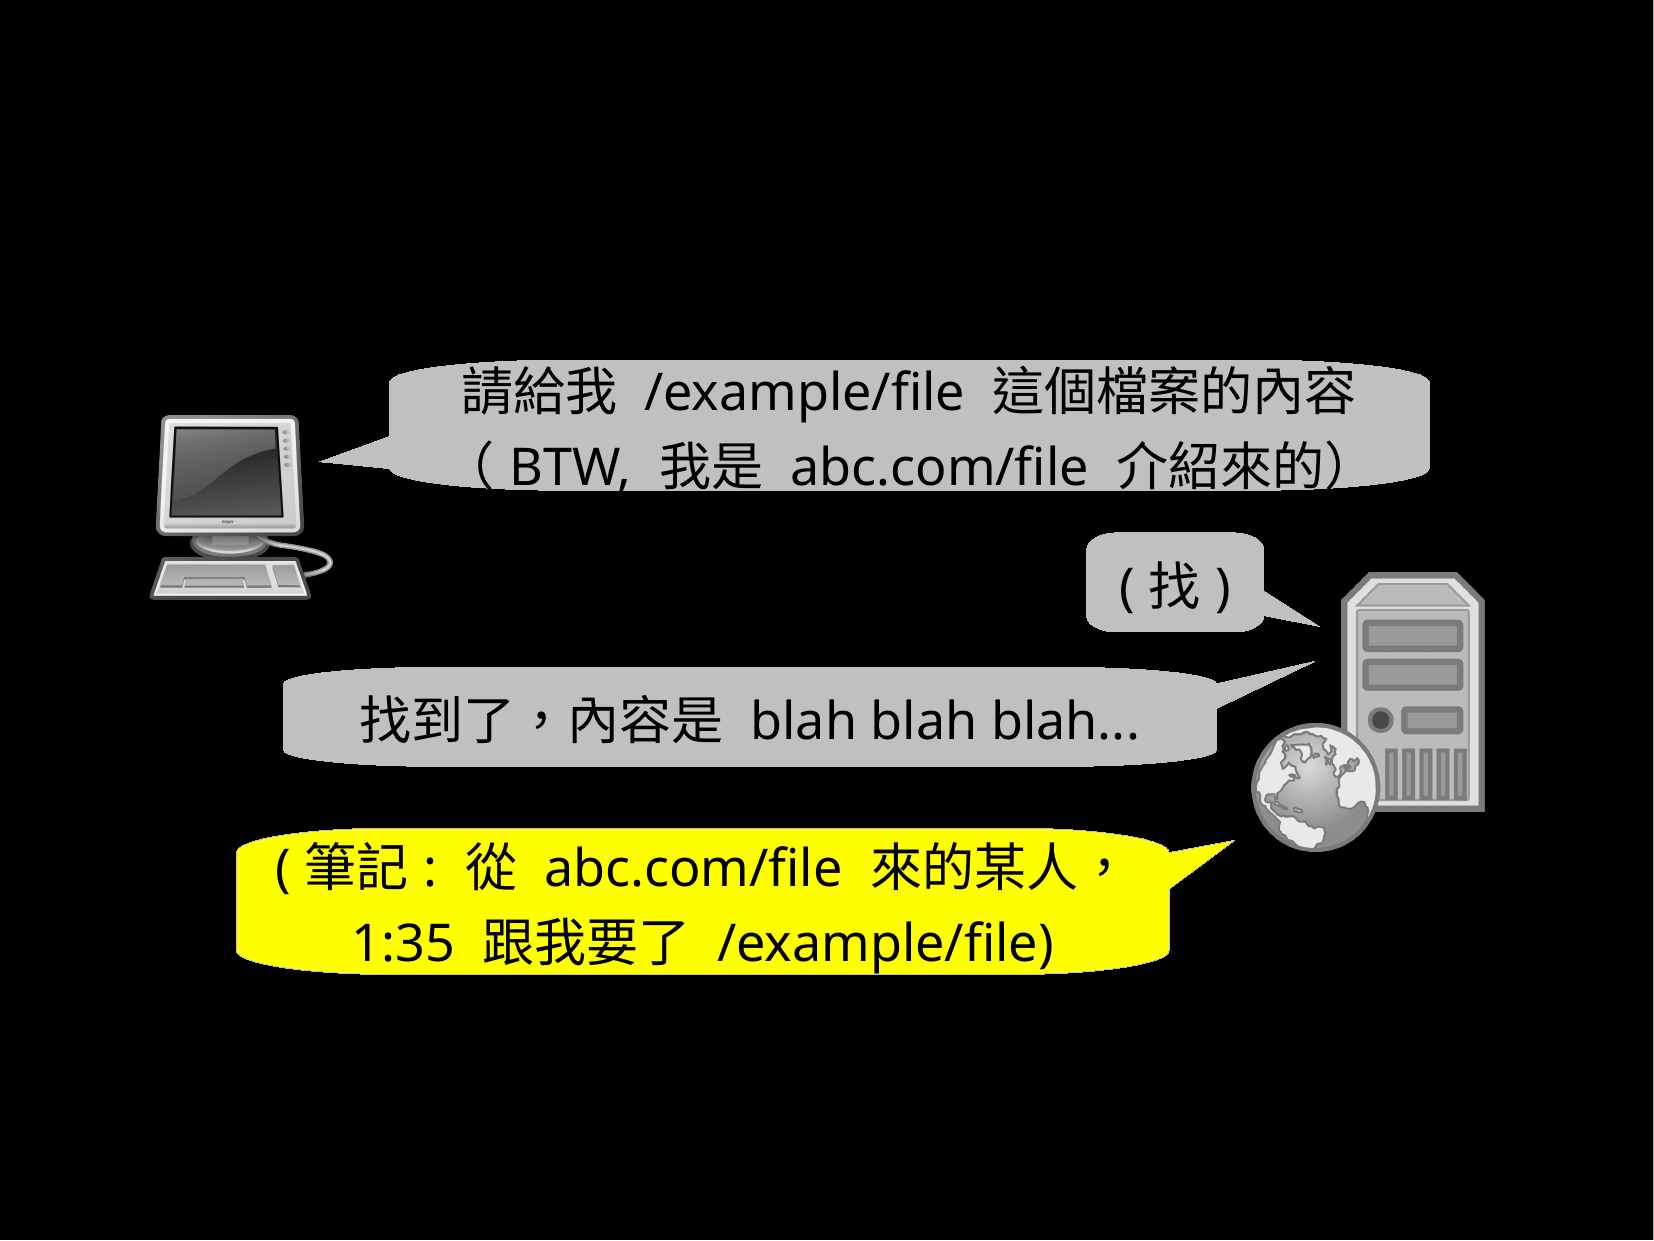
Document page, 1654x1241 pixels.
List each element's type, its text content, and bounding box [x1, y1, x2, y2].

picture [141, 410, 336, 604]
text_box 請給我 /example/file 這個檔案的內容 （BTW, 我是 abc.com/file 介紹來的） [319, 360, 1430, 491]
picture [1251, 572, 1485, 852]
text_box (筆記: 從 abc.com/file 來的某人， 1:35 跟我要了 /example/file) [236, 828, 1235, 975]
text_box 找到了，內容是 blah blah blah... [283, 661, 1315, 767]
text_box (找) [1086, 532, 1320, 632]
